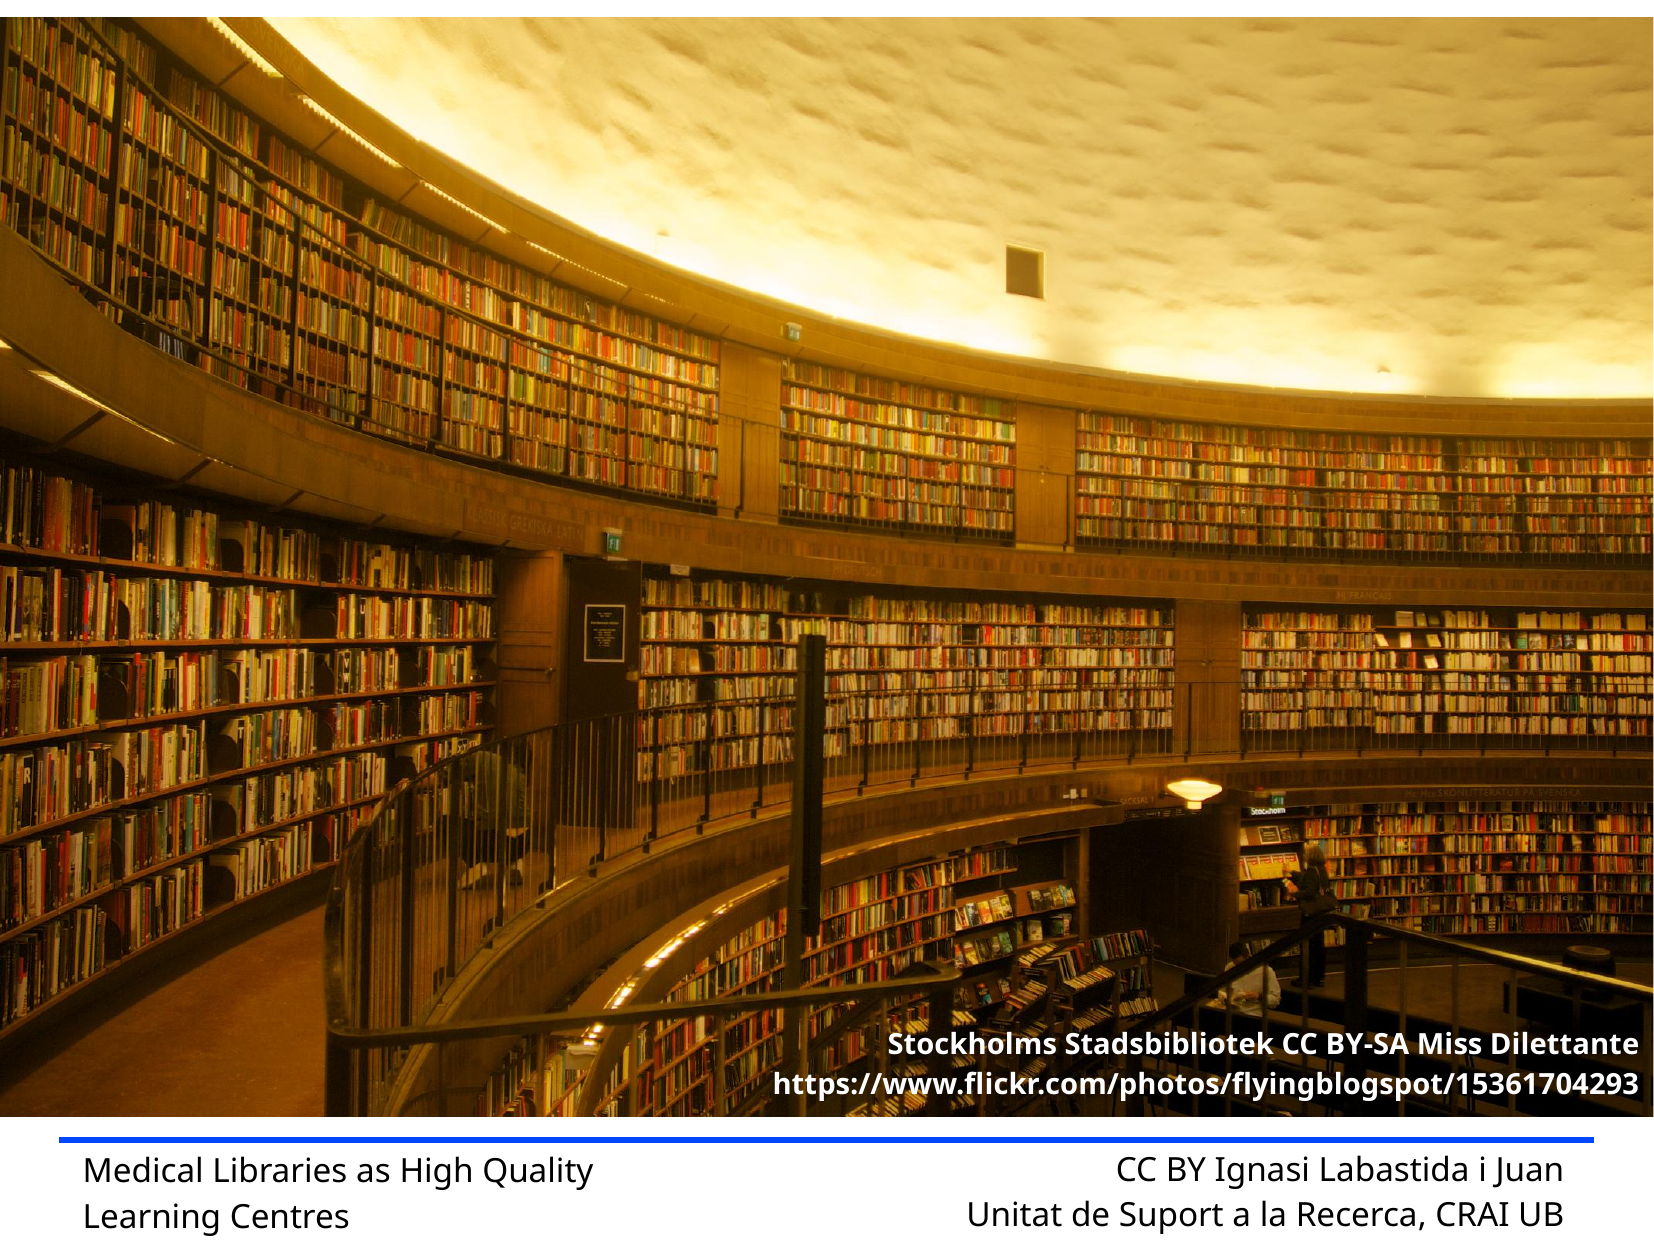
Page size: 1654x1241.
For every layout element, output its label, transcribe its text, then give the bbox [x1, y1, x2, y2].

picture [0, 17, 1654, 1117]
title Stockholms Stadsbibliotek CC BY-SA Miss Dilettante https://www.flickr.com/photos/flyingblogspot/15361704293 [478, 1003, 1640, 1123]
